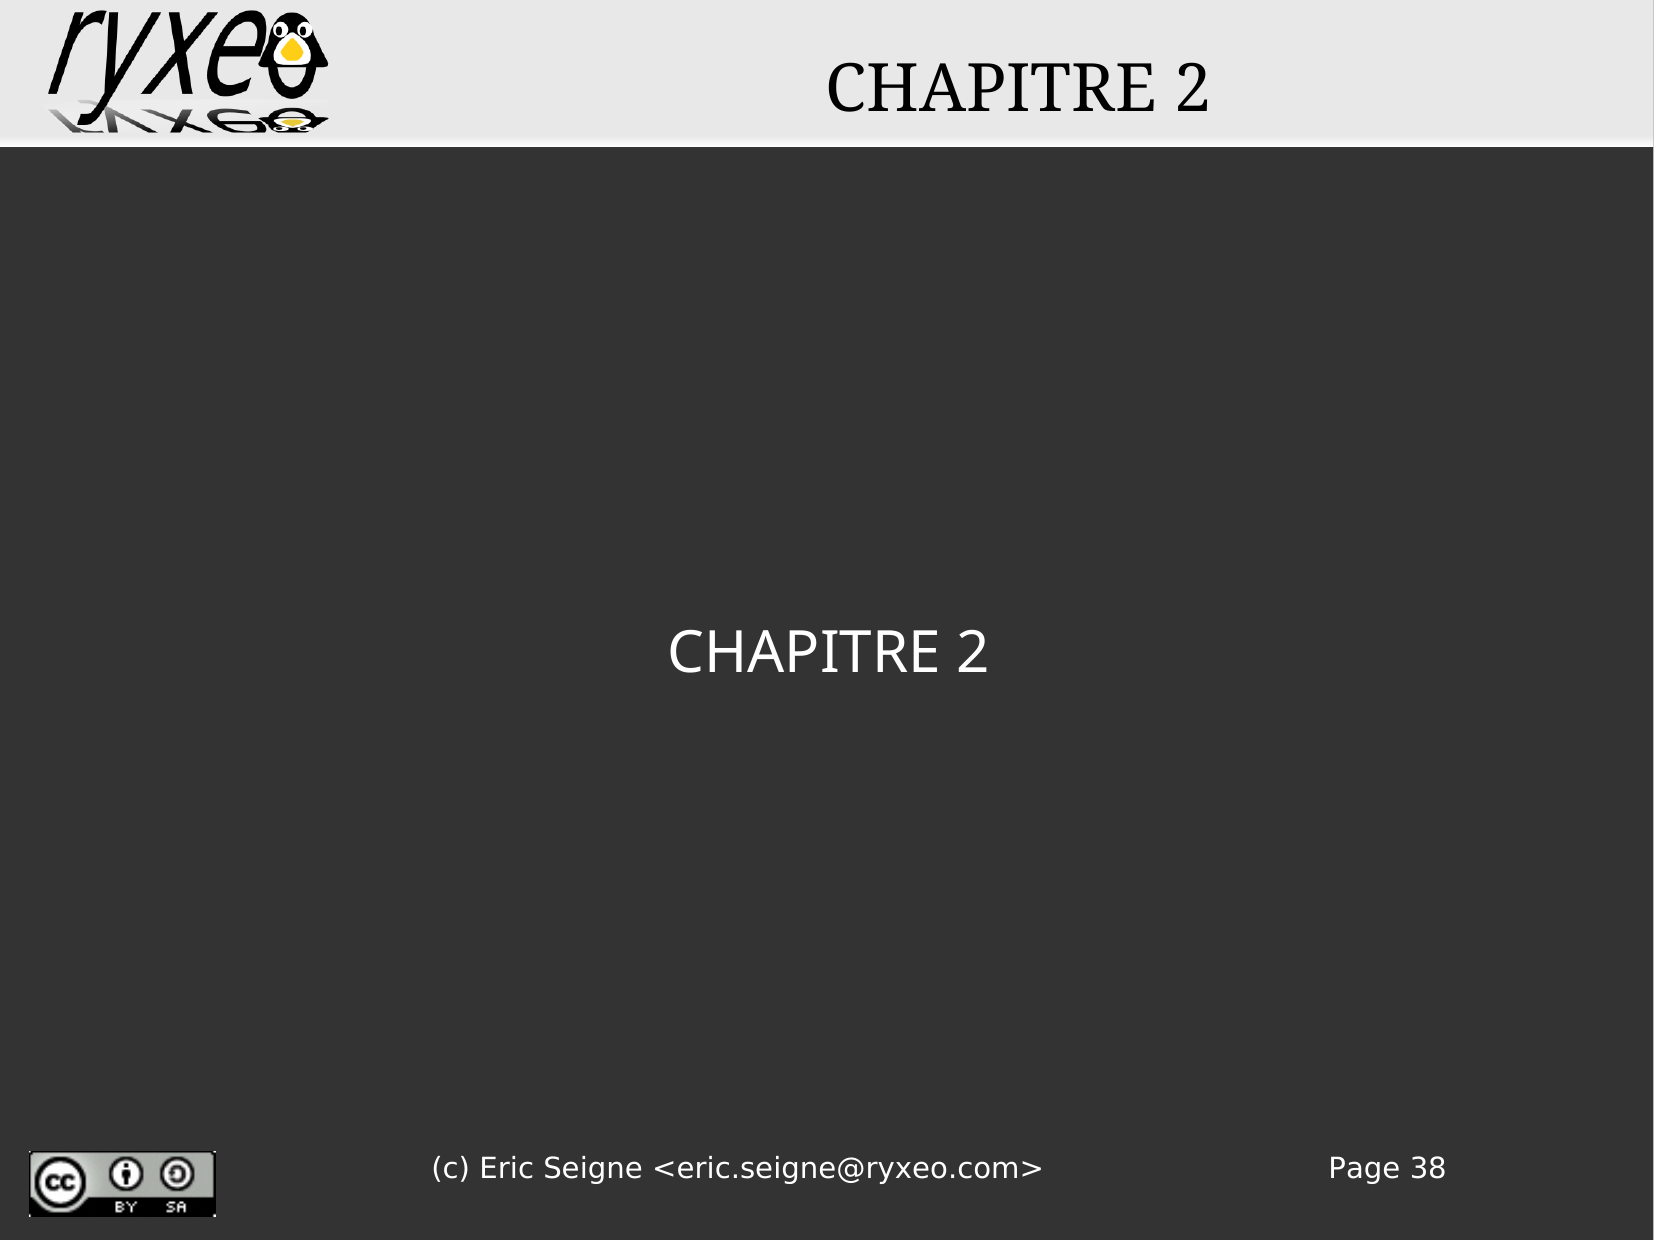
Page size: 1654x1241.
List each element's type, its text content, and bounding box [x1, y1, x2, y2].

picture [0, 0, 1654, 147]
picture [29, 1151, 216, 1217]
list CHAPITRE 2 [118, 295, 1522, 1117]
title CHAPITRE 2 [442, 36, 1595, 135]
